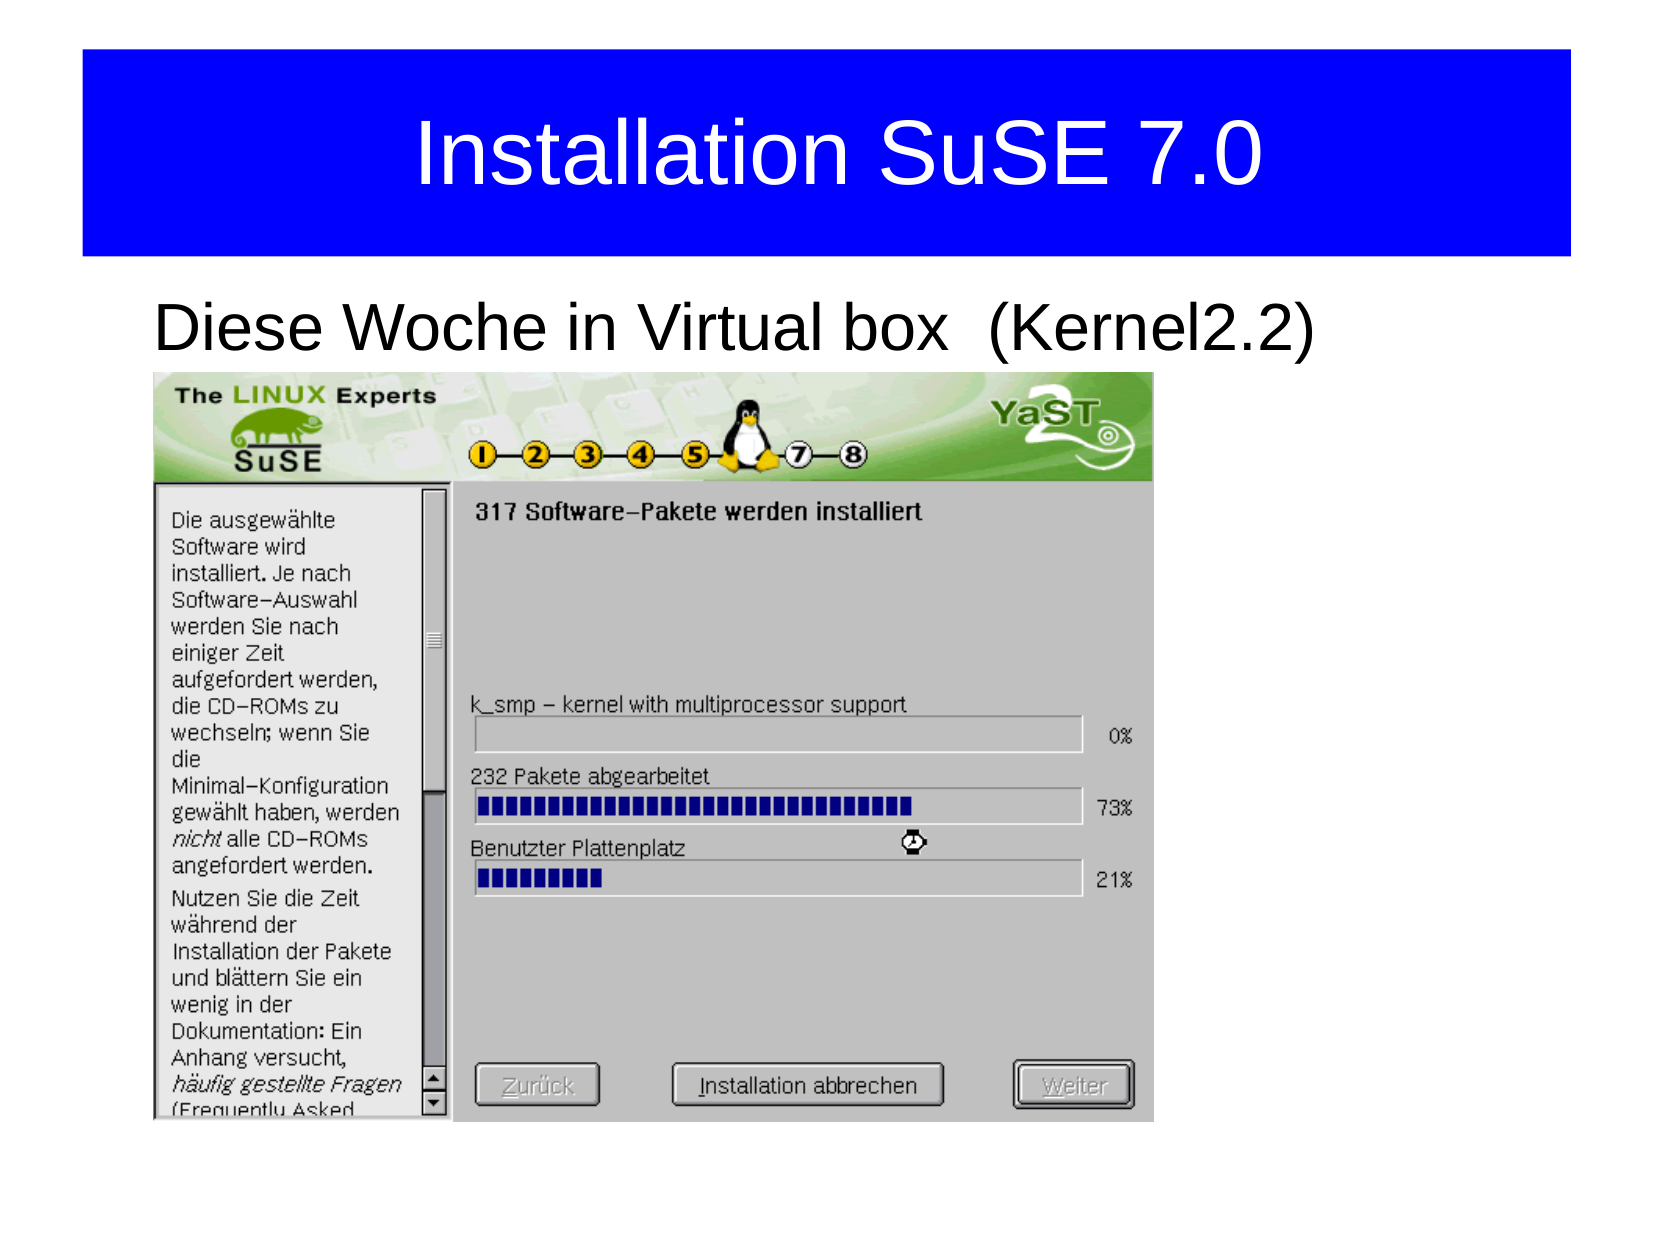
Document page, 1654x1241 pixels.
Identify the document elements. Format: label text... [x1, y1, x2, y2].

list Diese Woche in Virtual box (Kernel2.2) [82, 290, 1560, 804]
title Installation SuSE 7.0 [82, 49, 1571, 257]
picture [153, 372, 1154, 1123]
